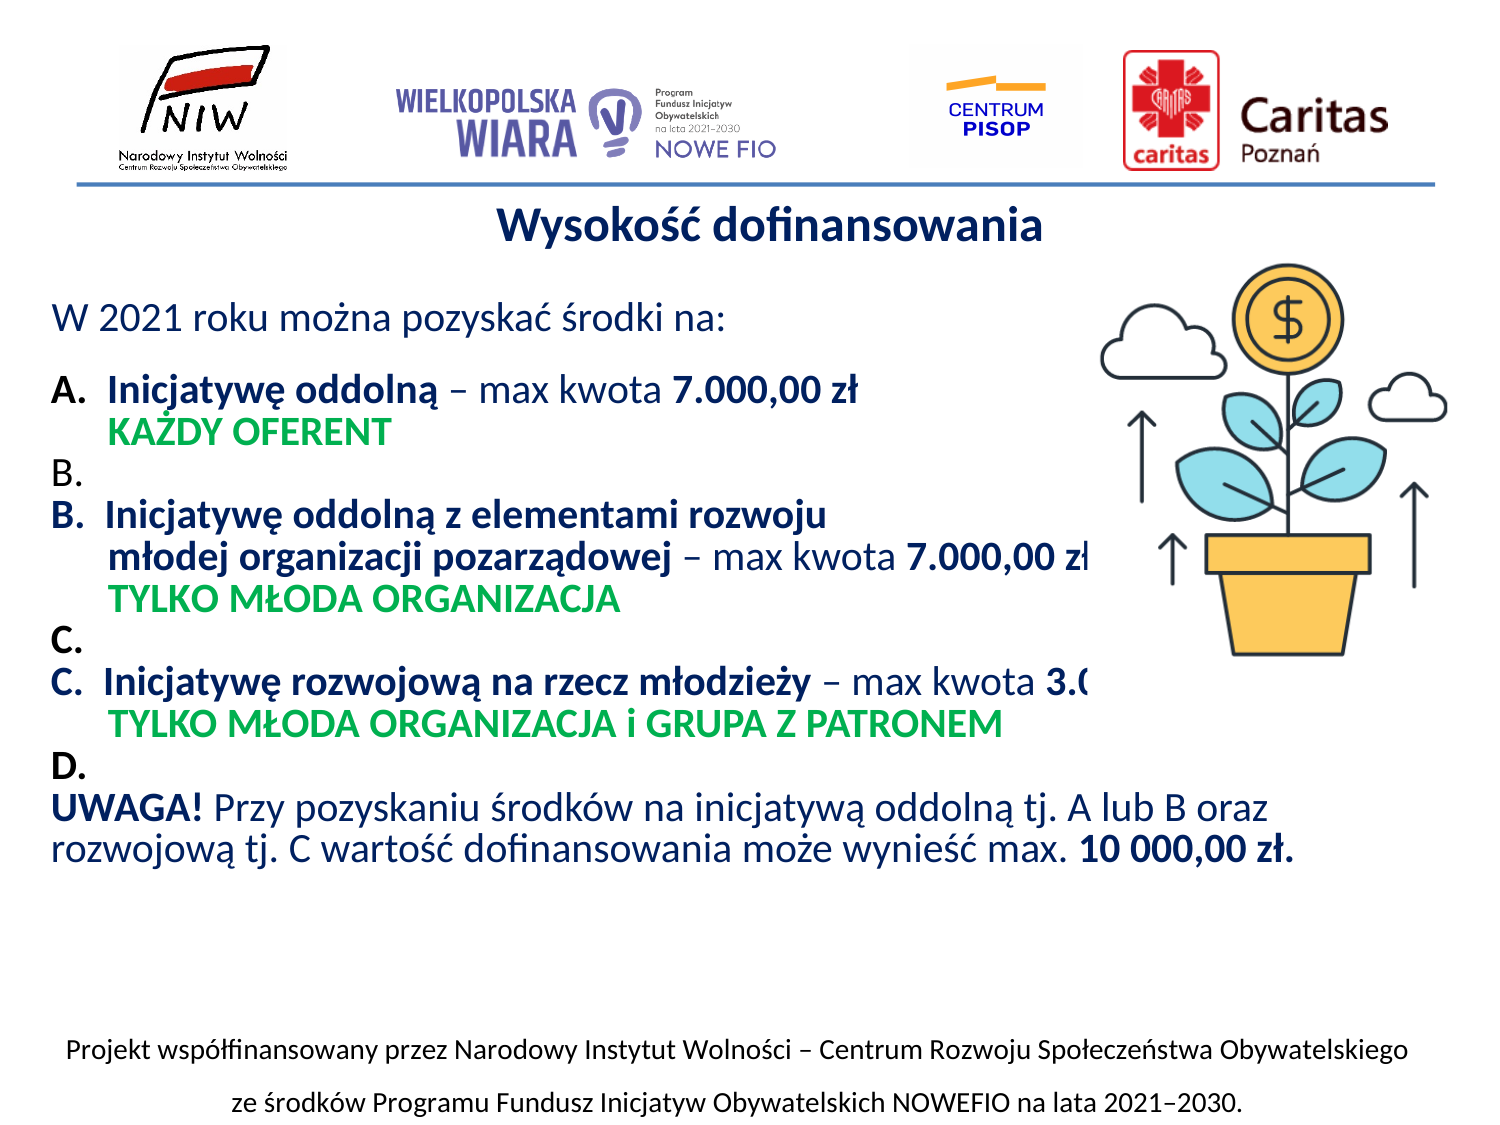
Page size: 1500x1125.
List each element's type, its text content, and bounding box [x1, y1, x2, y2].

text_box Wysokość dofinansowania [311, 196, 1229, 332]
text_box W 2021 roku można pozyskać środki na: Inicjatywę oddolną – max kwota 7.000,00 zł KAŻDY OFERENT B. Inicjatywę oddolną z elementami rozwoju młodej organizacji pozarządowej – max kwota 7.000,00 zł TYLKO MŁODA ORGANIZACJA C. Inicjatywę rozwojową na rzecz młodzieży – max kwota 3.000,00 zł TYLKO MŁODA ORGANIZACJA i GRUPA Z PATRONEM UWAGA! Przy pozyskaniu środków na inicjatywą oddolną tj. A lub B oraz rozwojową tj. C wartość dofinansowania może wynieść max. 10 000,00 zł. [36, 292, 1419, 967]
picture [1087, 253, 1464, 716]
